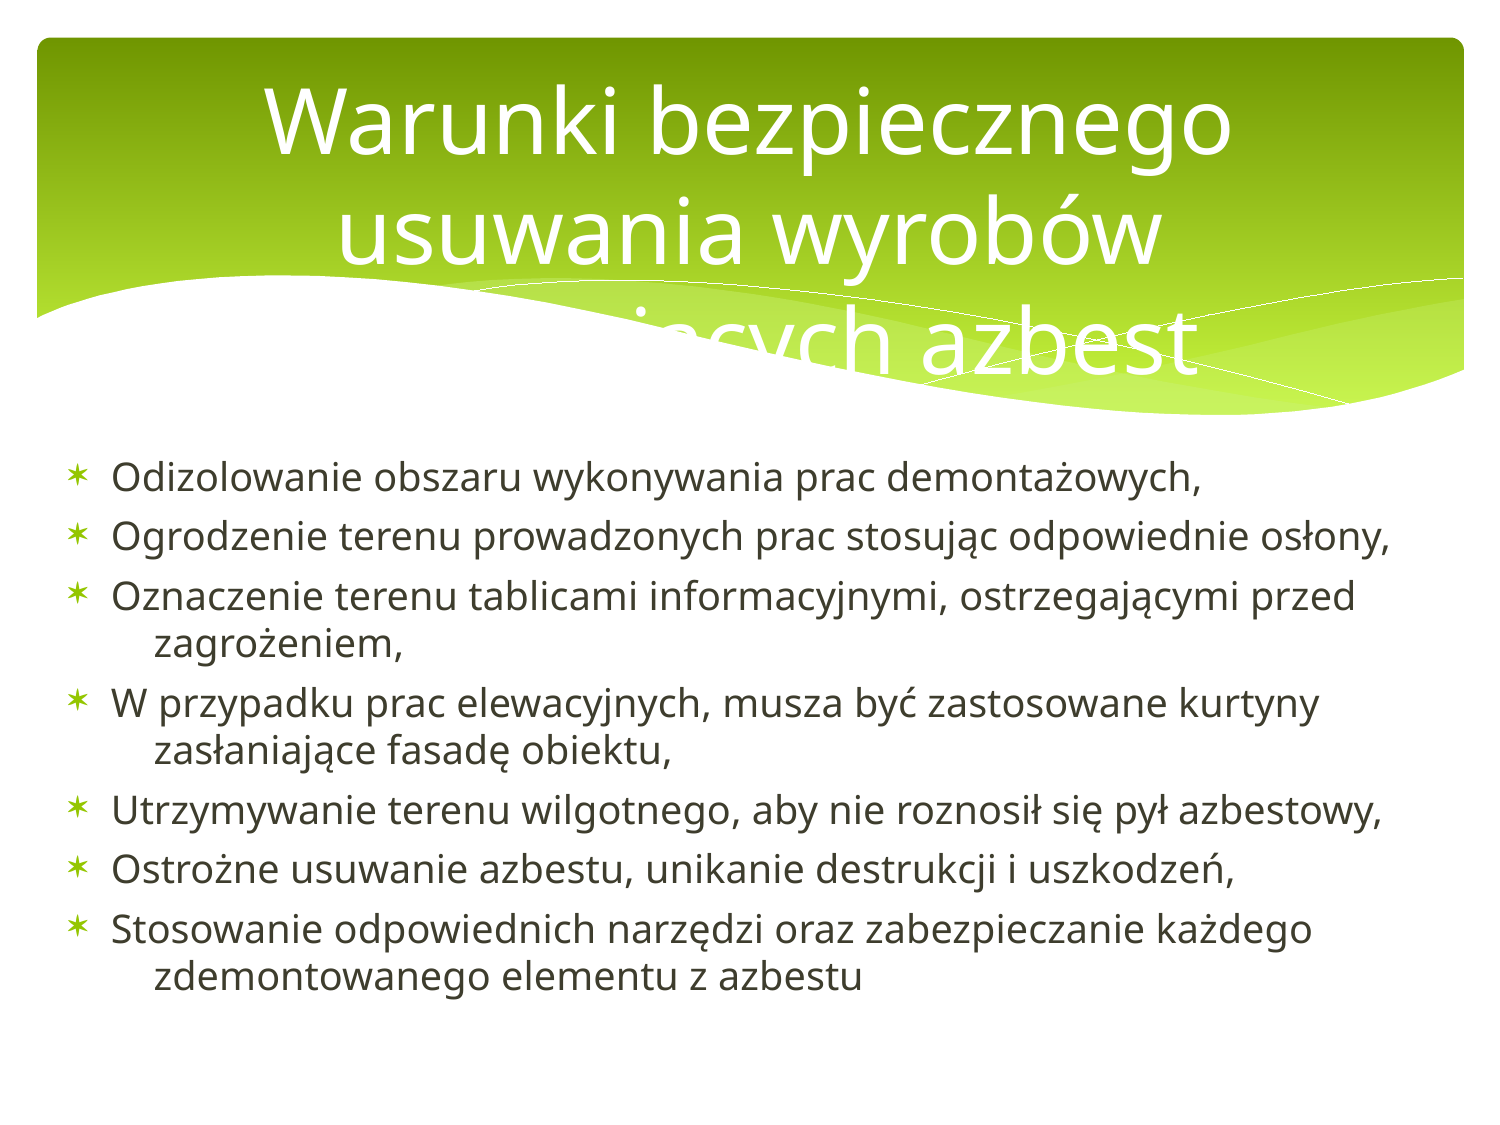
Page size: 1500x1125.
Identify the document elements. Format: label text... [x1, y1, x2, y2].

title Warunki bezpiecznego usuwania wyrobów zawierających azbest [75, 55, 1426, 262]
list Odizolowanie obszaru wykonywania prac demontażowych, Ogrodzenie terenu prowadzonych prac stosując odpowiednie osłony, Oznaczenie terenu tablicami informacyjnymi, ostrzegającymi przed zagrożeniem, W przypadku prac elewacyjnych, musza być zastosowane kurtyny zasłaniające fasadę obiektu, Utrzymywanie terenu wilgotnego, aby nie roznosił się pył azbestowy, Ostrożne usuwanie azbestu, unikanie destrukcji i uszkodzeń, Stosowanie odpowiednich narzędzi oraz zabezpieczanie każdego zdemontowanego elementu z azbestu [53, 444, 1436, 1083]
